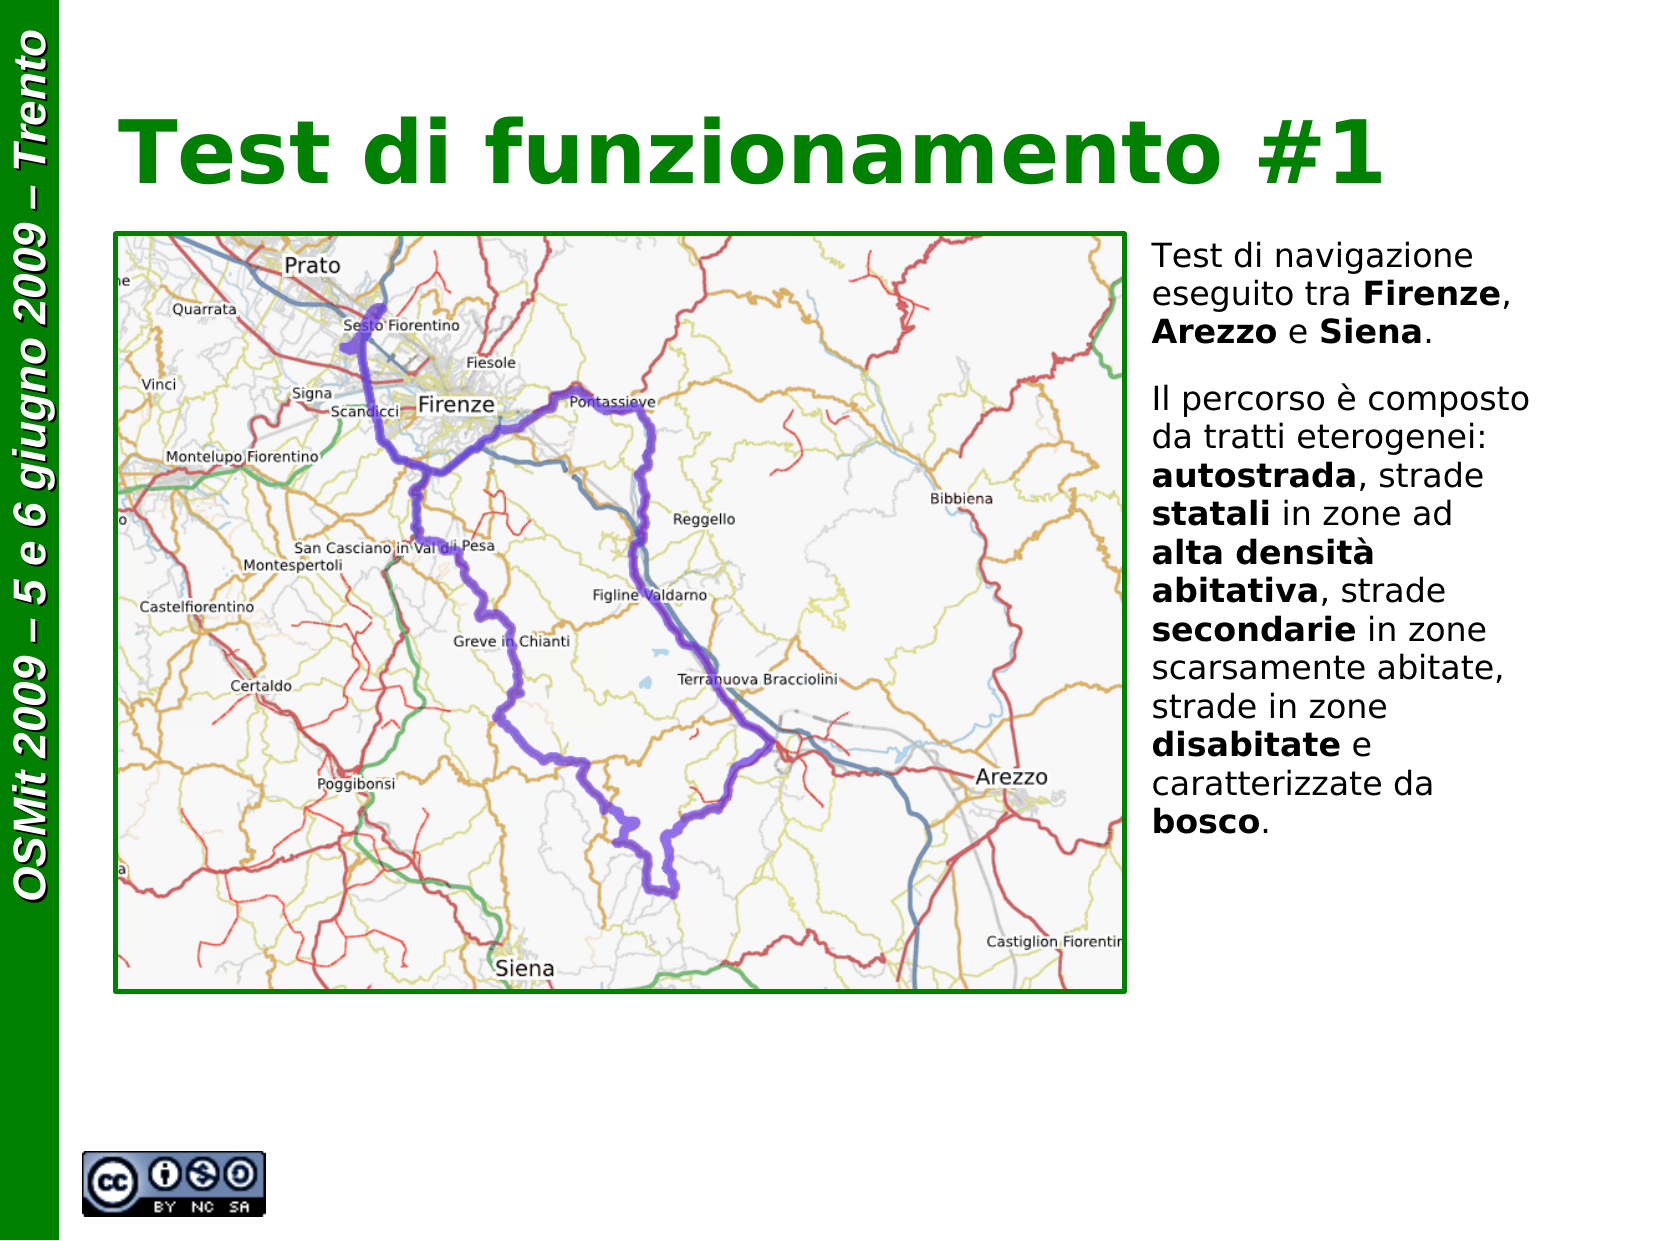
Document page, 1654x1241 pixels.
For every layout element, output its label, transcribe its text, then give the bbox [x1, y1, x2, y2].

title Test di funzionamento #1 [118, 56, 1418, 250]
list Test di navigazione eseguito tra Firenze, Arezzo e Siena. Il percorso è composto da tratti eterogenei: autostrada, strade statali in zone ad alta densità abitativa, strade secondarie in zone scarsamente abitate, strade in zone disabitate e caratterizzate da bosco. [1151, 236, 1536, 1004]
picture [118, 236, 1123, 990]
picture [82, 1151, 266, 1217]
